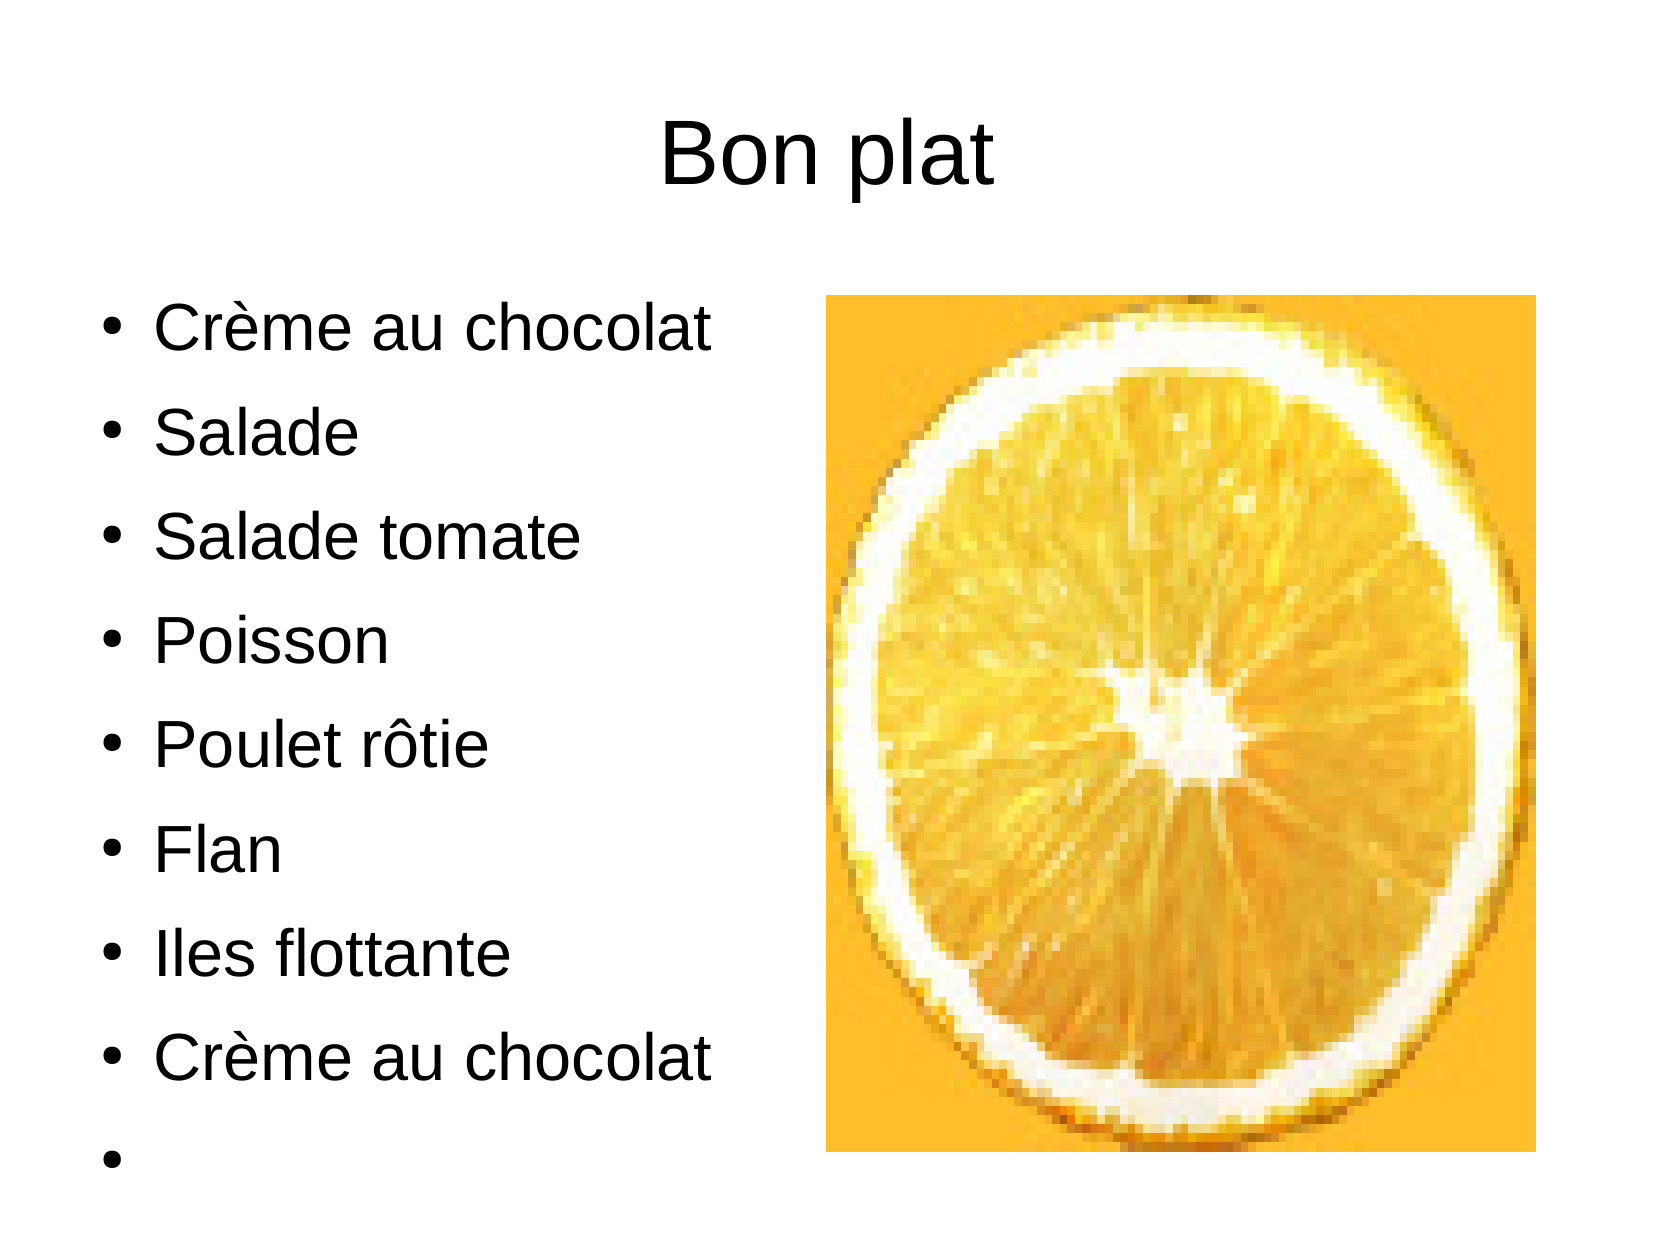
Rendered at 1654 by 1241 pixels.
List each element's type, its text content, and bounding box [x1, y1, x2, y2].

picture [826, 295, 1565, 1152]
title Bon plat [82, 49, 1571, 257]
list Crème au chocolat Salade Salade tomate Poisson Poulet rôtie Flan Iles flottante Crème au chocolat [82, 290, 809, 1241]
